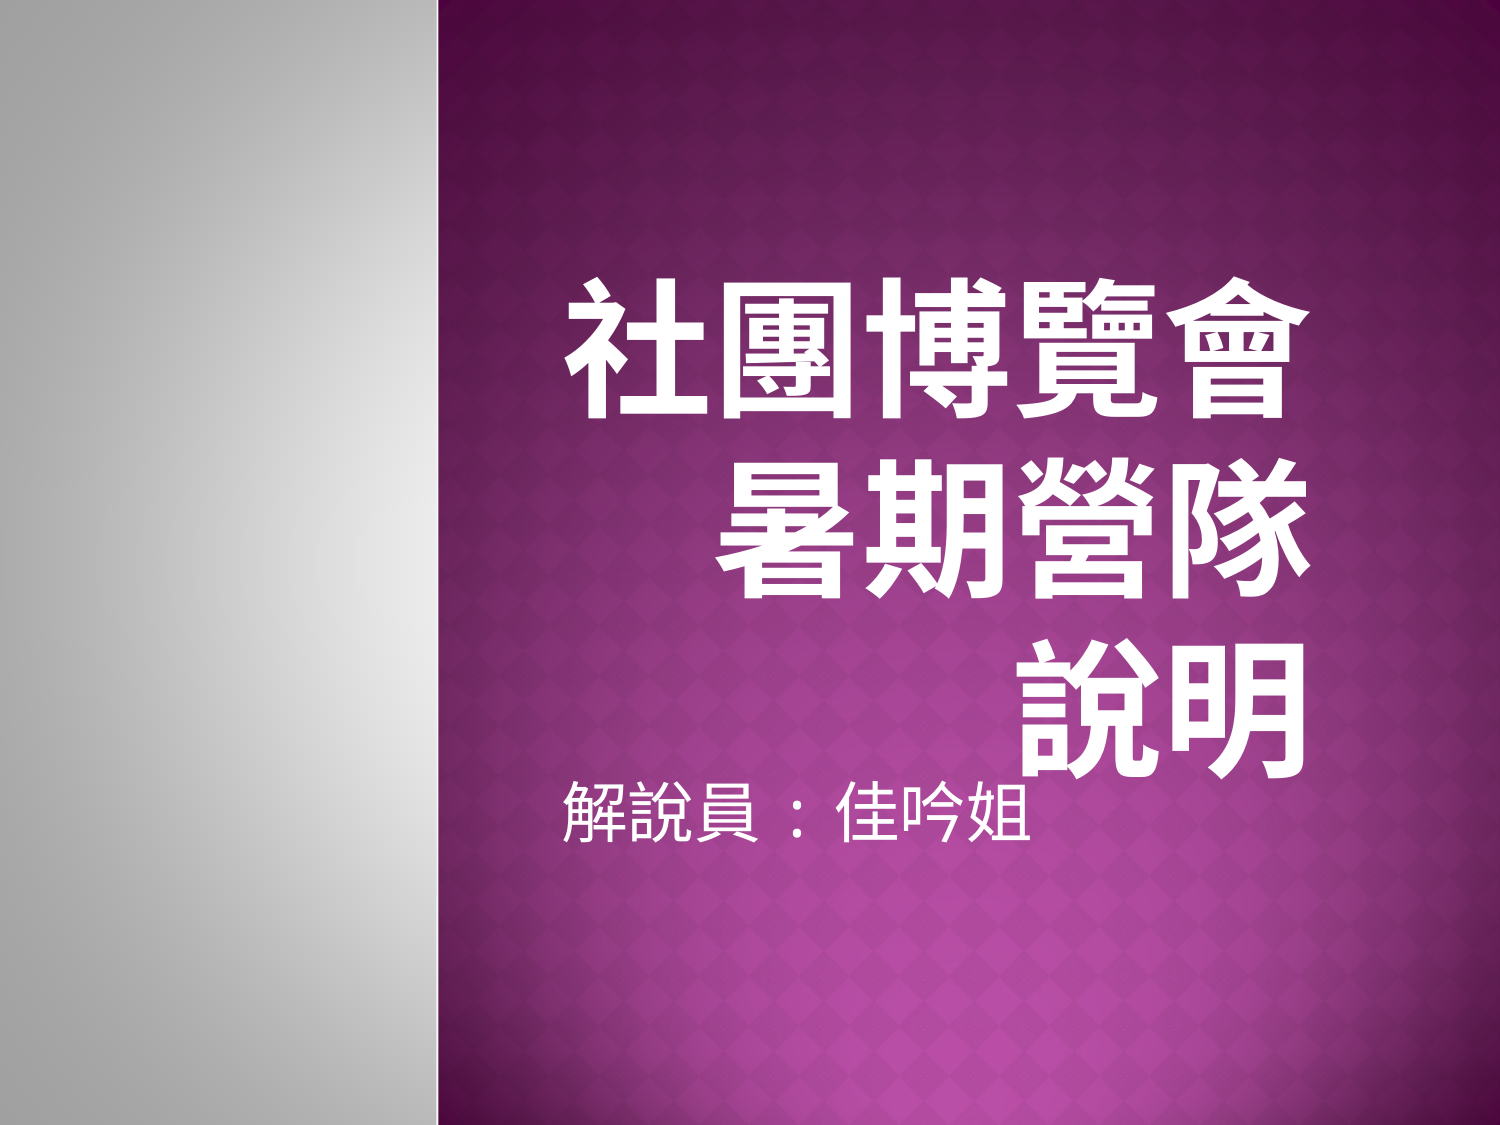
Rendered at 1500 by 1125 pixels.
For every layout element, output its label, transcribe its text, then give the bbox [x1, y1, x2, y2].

subtitle 解說員:佳吟姐 [553, 635, 1393, 817]
title 社團博覽會暑期營隊 說明 [554, 255, 1393, 635]
